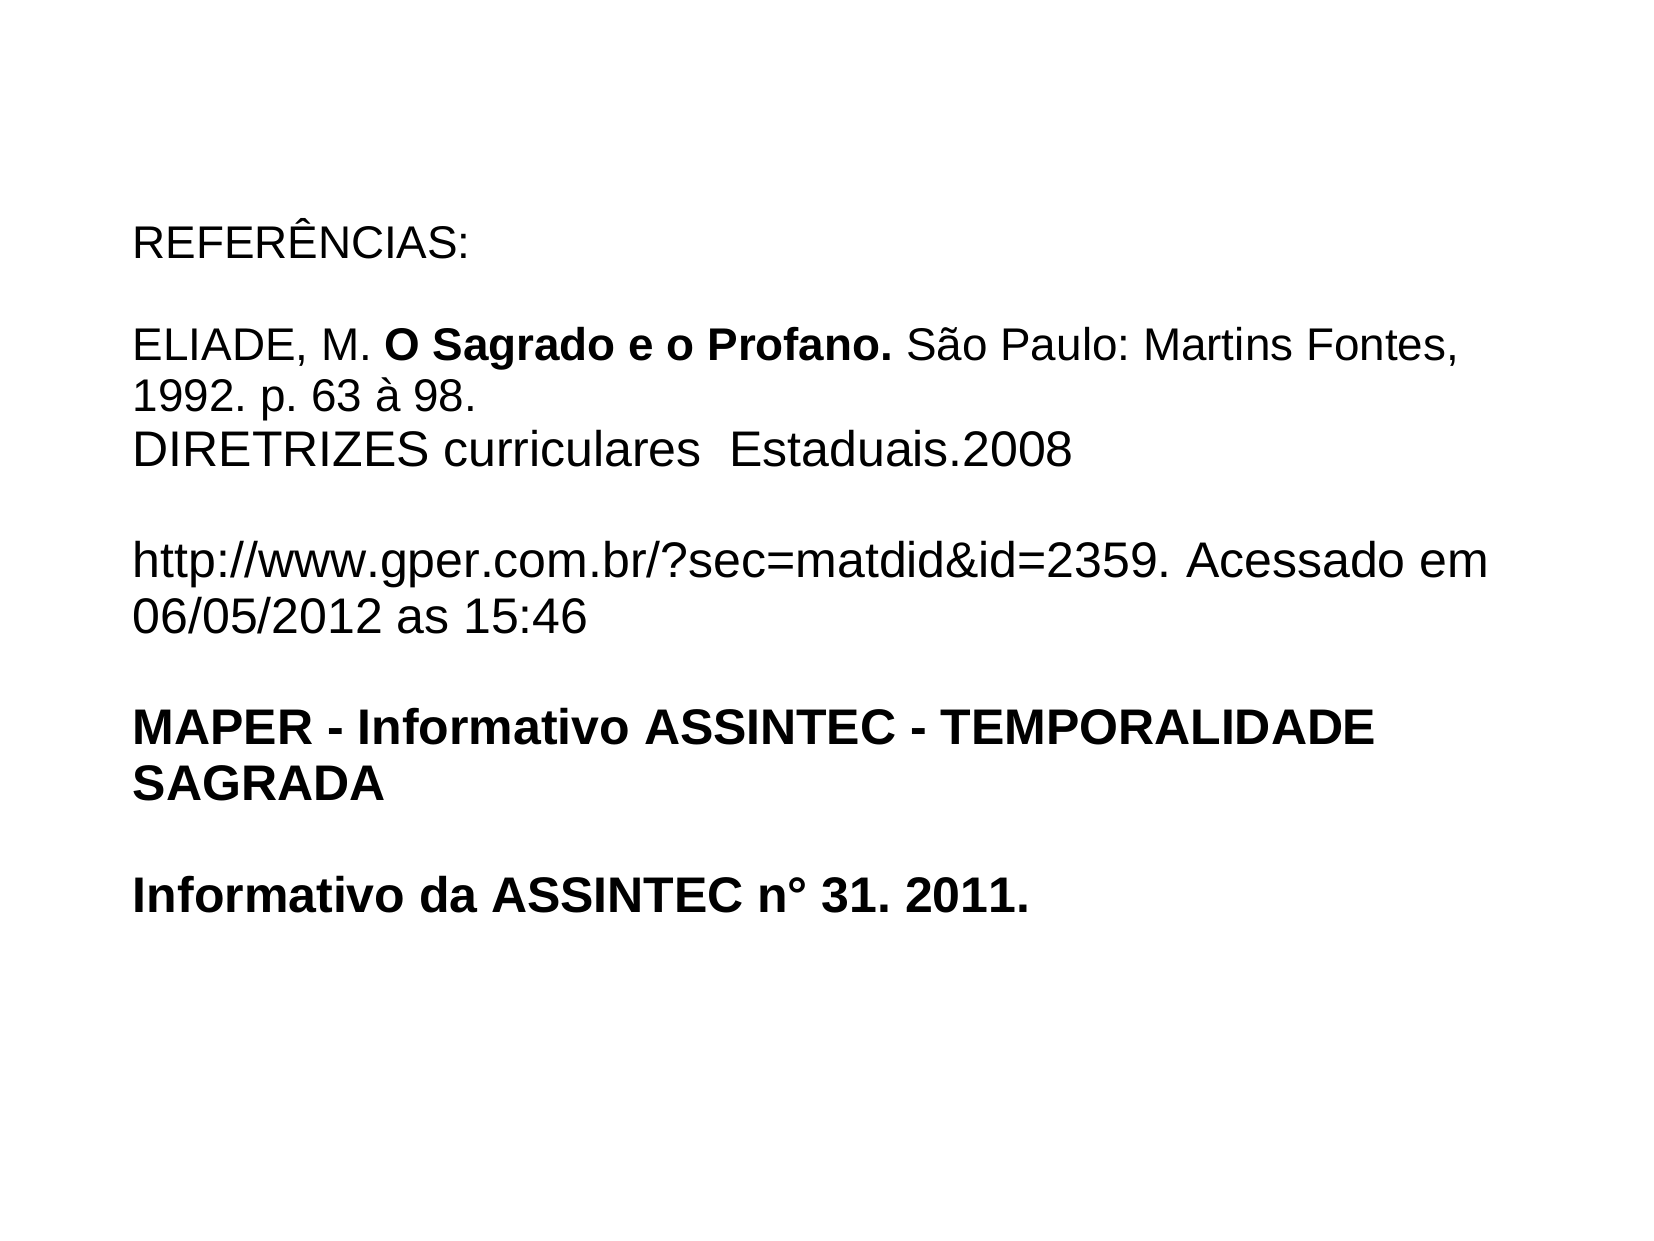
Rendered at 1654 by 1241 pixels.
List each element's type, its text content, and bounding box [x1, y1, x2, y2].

text_box REFERÊNCIAS: ELIADE, M. O Sagrado e o Profano. São Paulo: Martins Fontes, 1992. p. 63 à 98. DIRETRIZES curriculares Estaduais.2008 http://www.gper.com.br/?sec=matdid&id=2359. Acessado em 06/05/2012 as 15:46 MAPER - Informativo ASSINTEC - TEMPORALIDADE SAGRADA Informativo da ASSINTEC n° 31. 2011. [118, 206, 1506, 1145]
